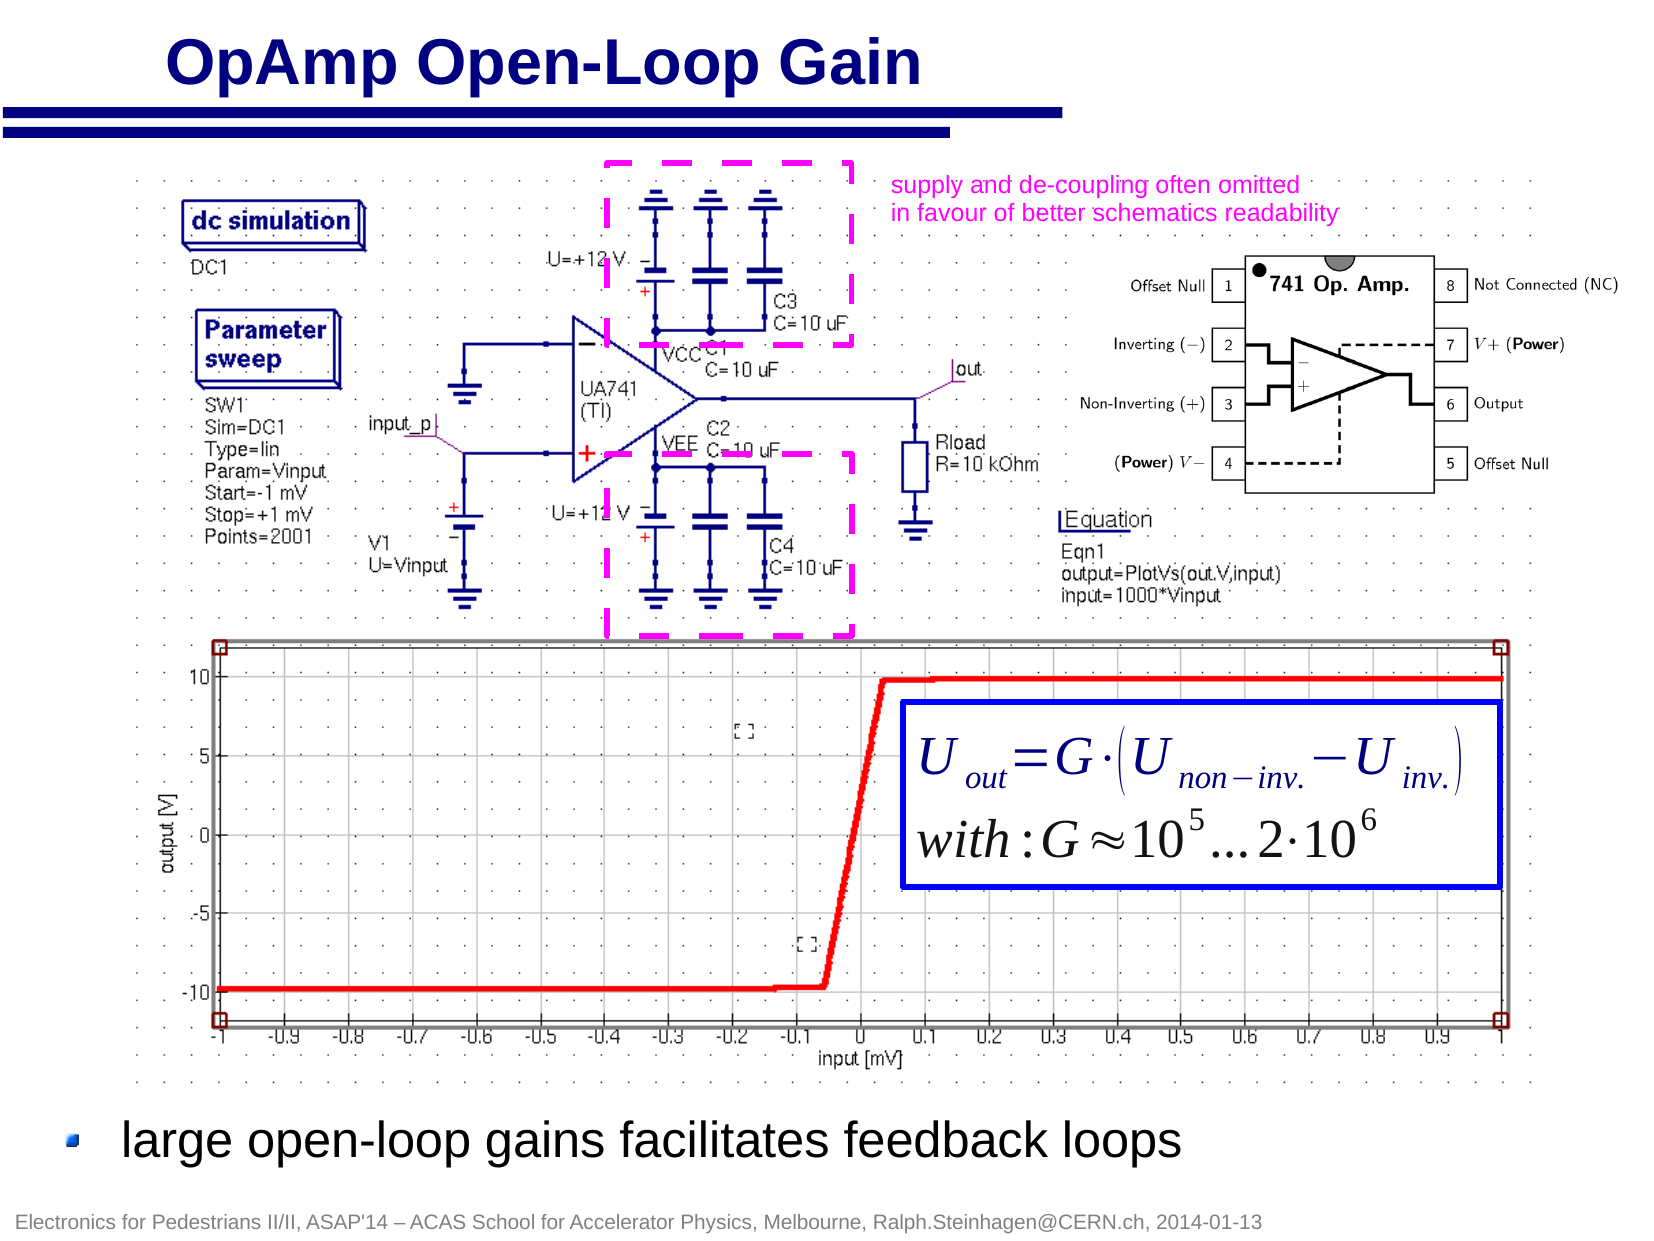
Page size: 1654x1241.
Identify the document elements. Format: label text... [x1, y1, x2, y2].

title OpAmp Open-Loop Gain [165, 0, 1323, 124]
list large open-loop gains facilitates feedback loops [65, 1112, 1628, 1205]
picture [131, 179, 1618, 1090]
chart [903, 723, 1479, 872]
text_box [902, 702, 1500, 887]
text_box supply and de-coupling often omitted in favour of better schematics readability [876, 163, 1464, 255]
